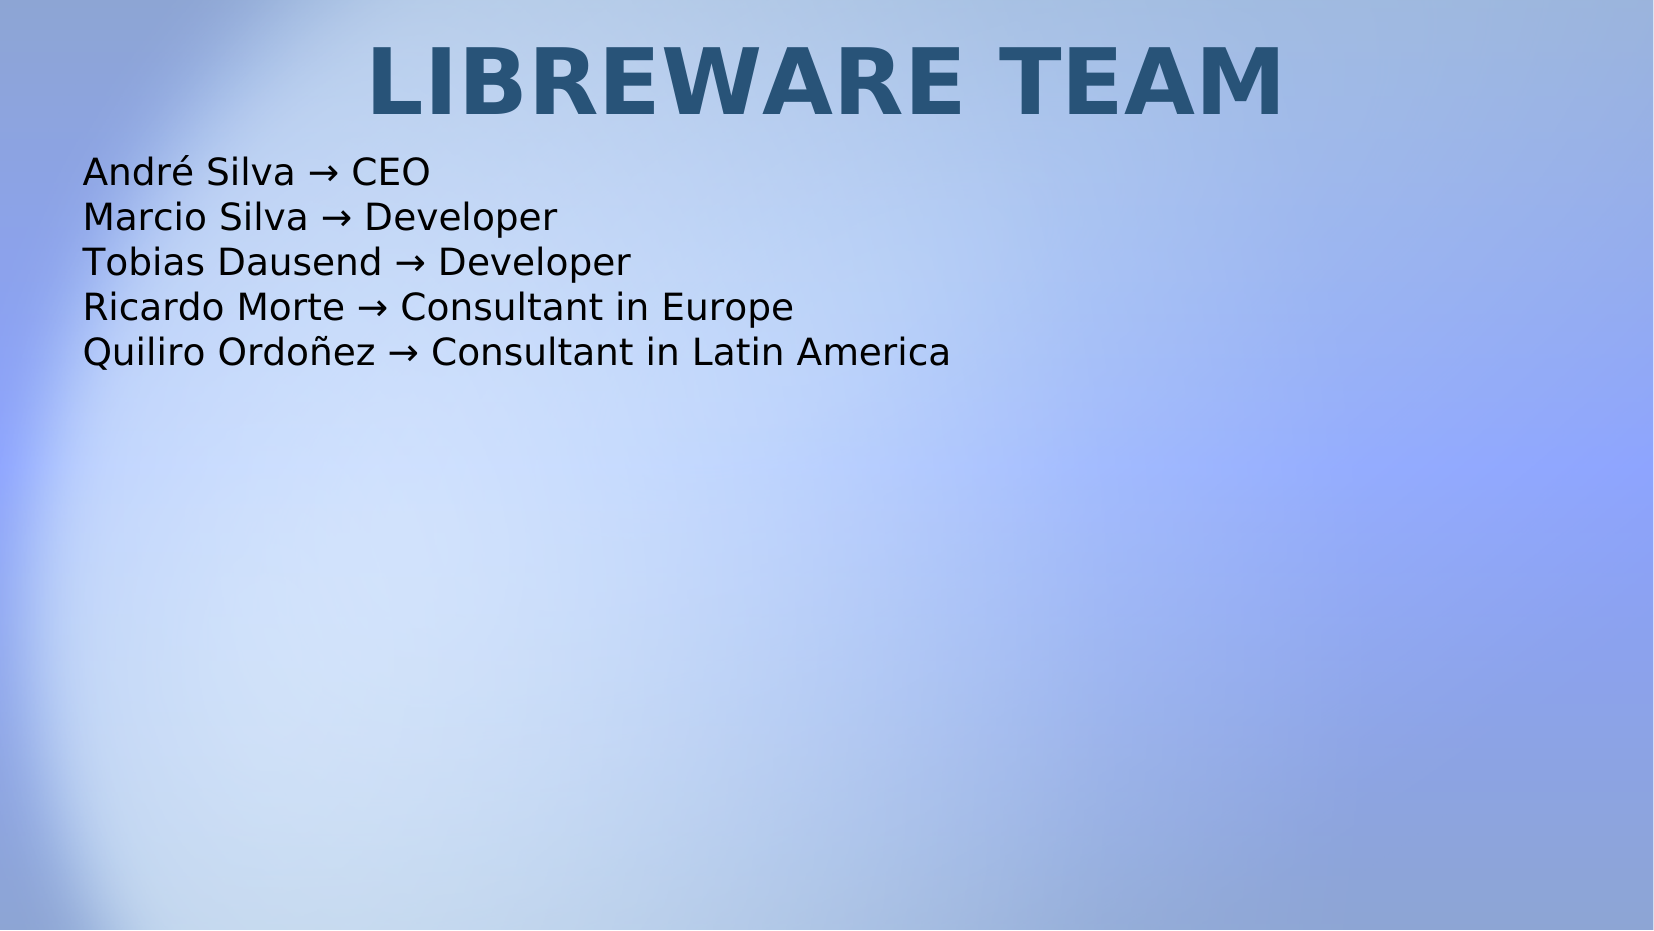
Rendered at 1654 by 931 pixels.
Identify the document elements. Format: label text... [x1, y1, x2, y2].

picture [0, 0, 1654, 930]
text_box André Silva → CEO Marcio Silva → Developer Tobias Dausend → Developer Ricardo Morte → Consultant in Europe Quiliro Ordoñez → Consultant in Latin America [82, 147, 1571, 798]
text_box LIBREWARE TEAM [82, 7, 1571, 147]
